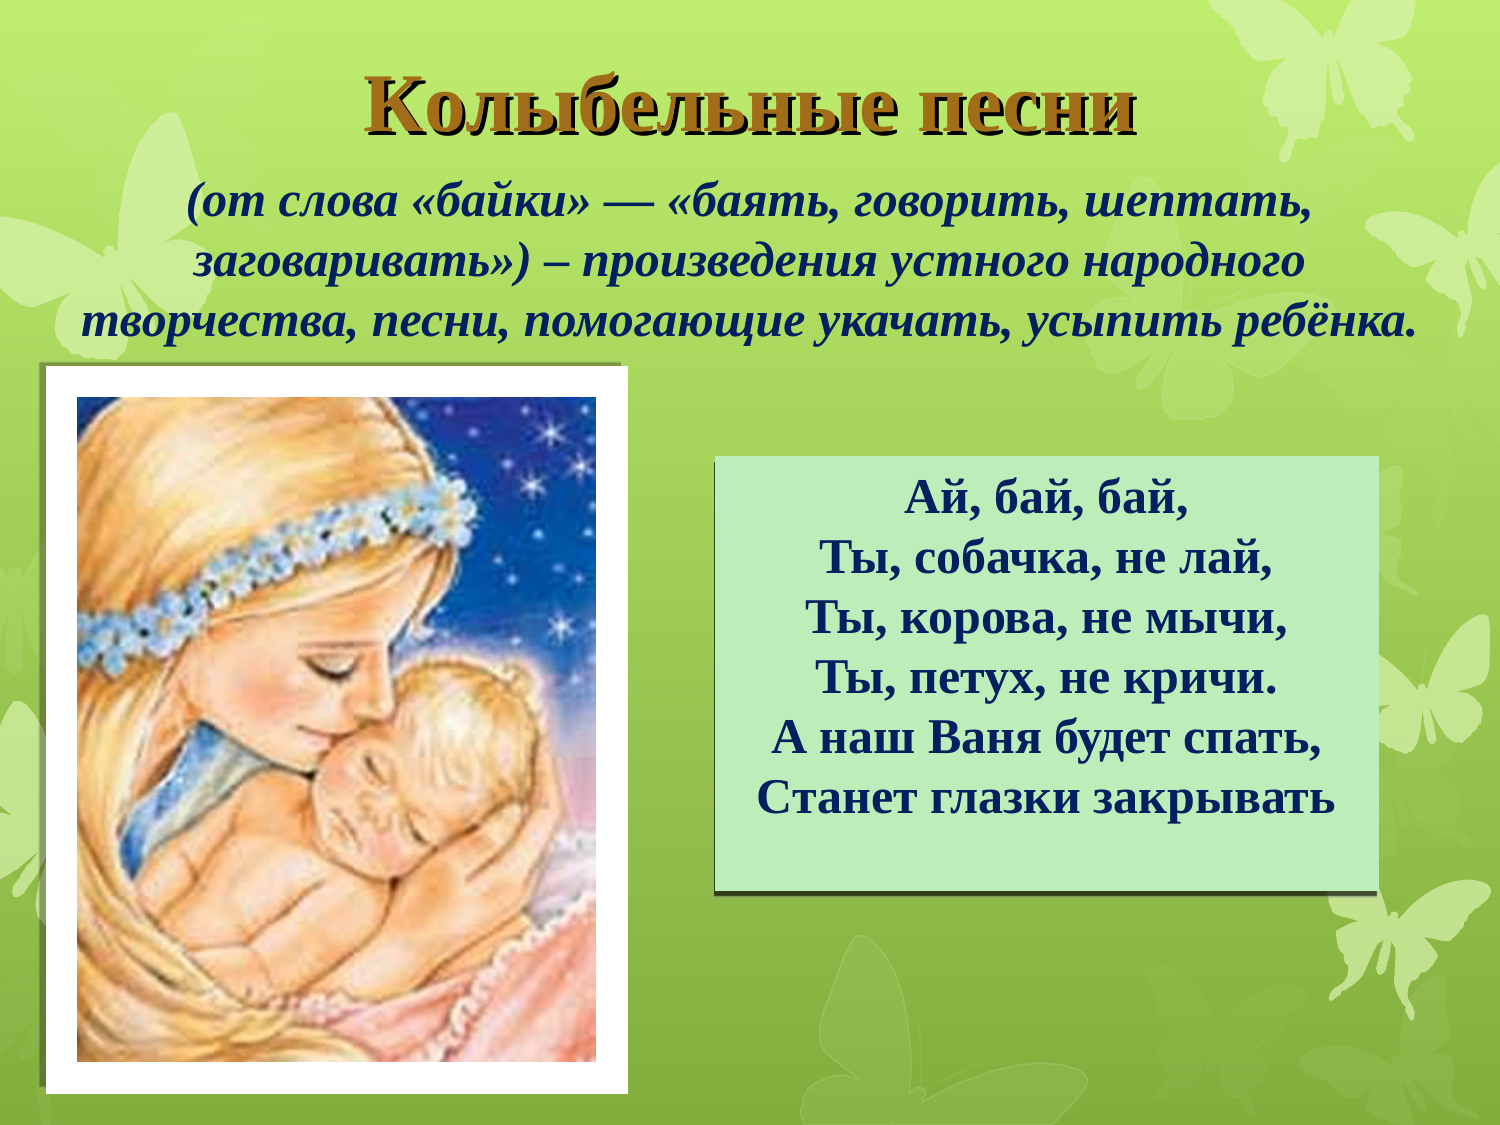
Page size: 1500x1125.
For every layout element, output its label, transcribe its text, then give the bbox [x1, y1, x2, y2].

picture [76, 397, 597, 1063]
text_box Колыбельные песни [301, 40, 1199, 156]
text_box (от слова «байки» — «баять, говорить, шептать, заговаривать») – произведения устного народного творчества, песни, помогающие укачать, усыпить ребёнка. [41, 159, 1459, 354]
text_box Ай, бай, бай, Ты, собачка, не лай, Ты, корова, не мычи, Ты, петух, не кричи. А наш Ваня будет спать, Станет глазки закрывать [715, 456, 1379, 891]
